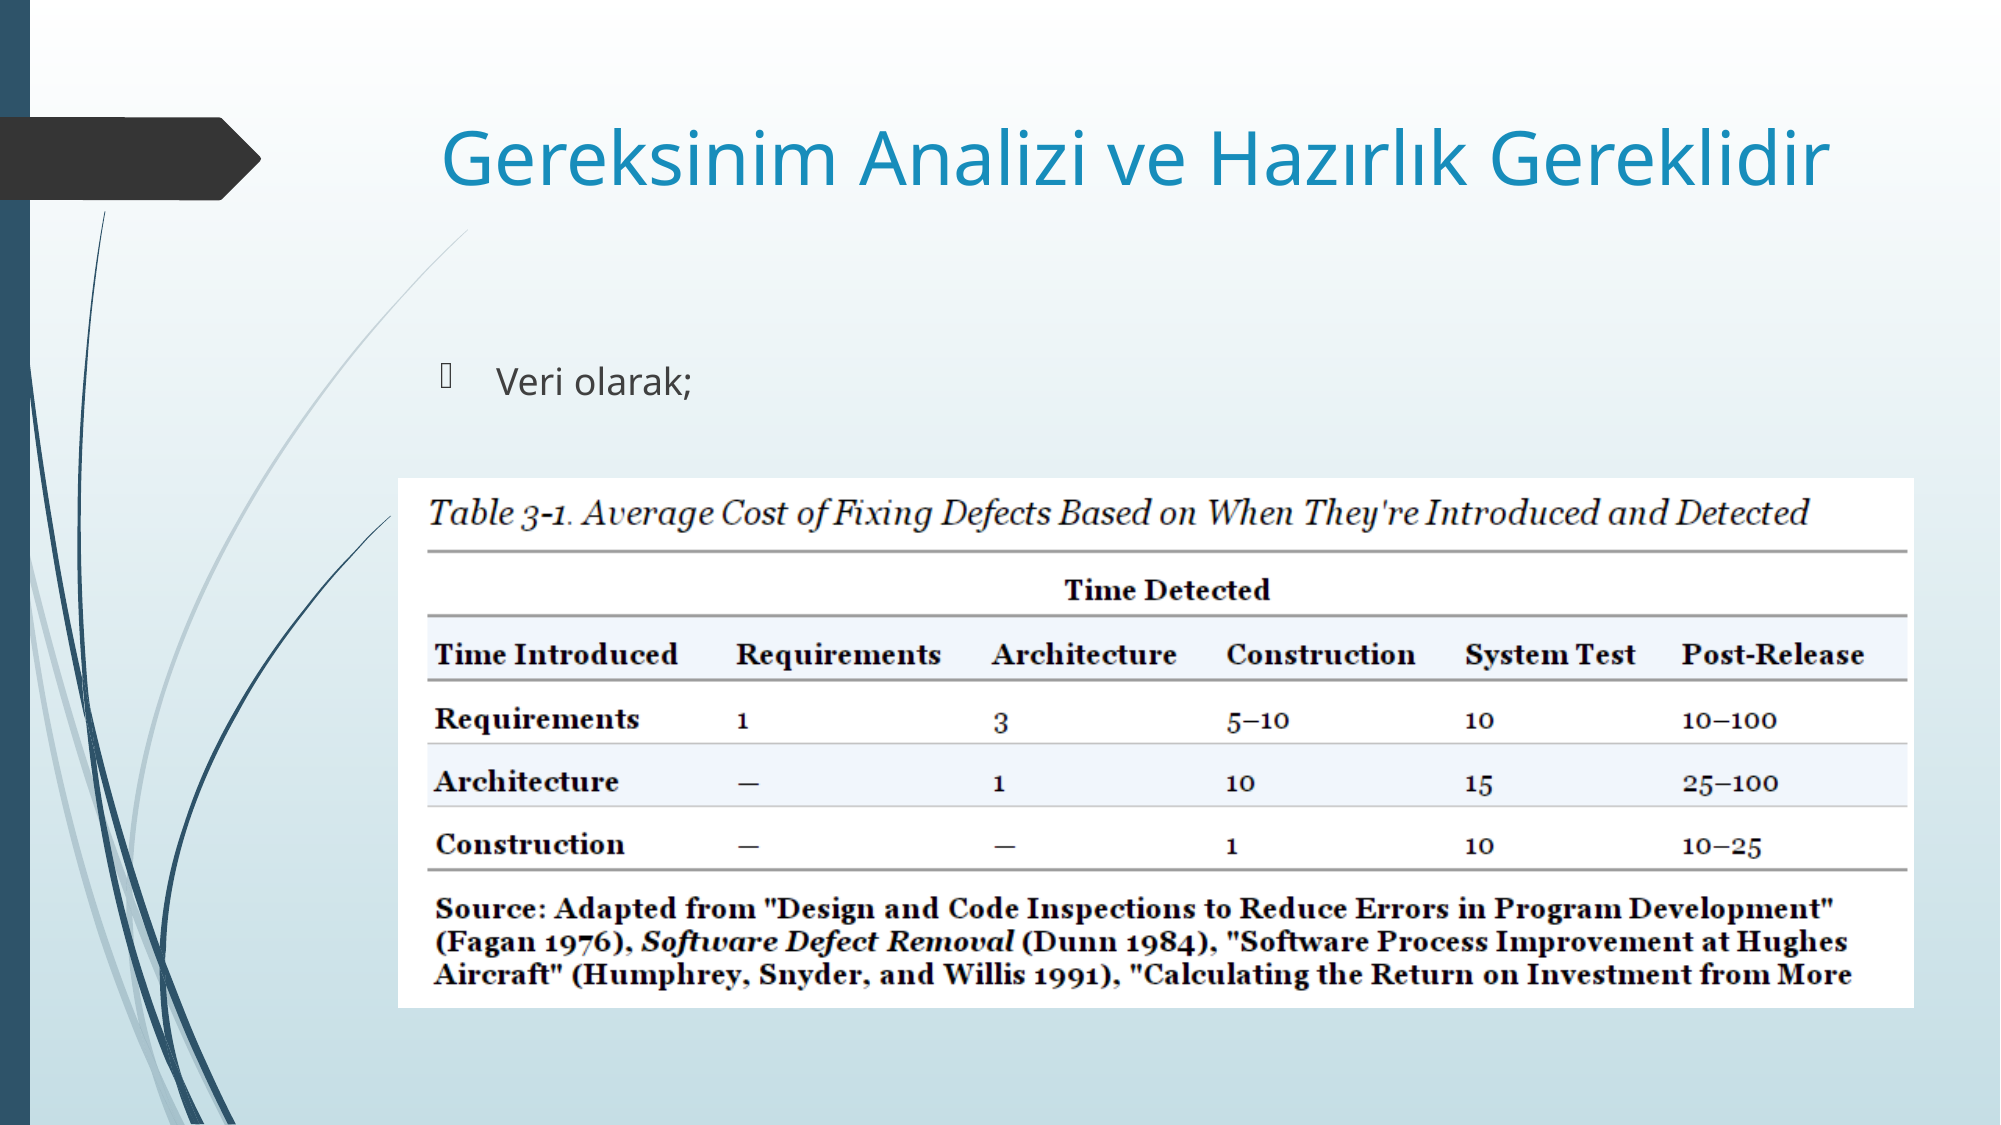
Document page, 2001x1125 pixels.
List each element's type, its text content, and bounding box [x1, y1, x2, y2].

list Veri olarak; [424, 350, 1888, 478]
picture [398, 479, 1914, 1008]
title Gereksinim Analizi ve Hazırlık Gereklidir [425, 102, 1888, 313]
